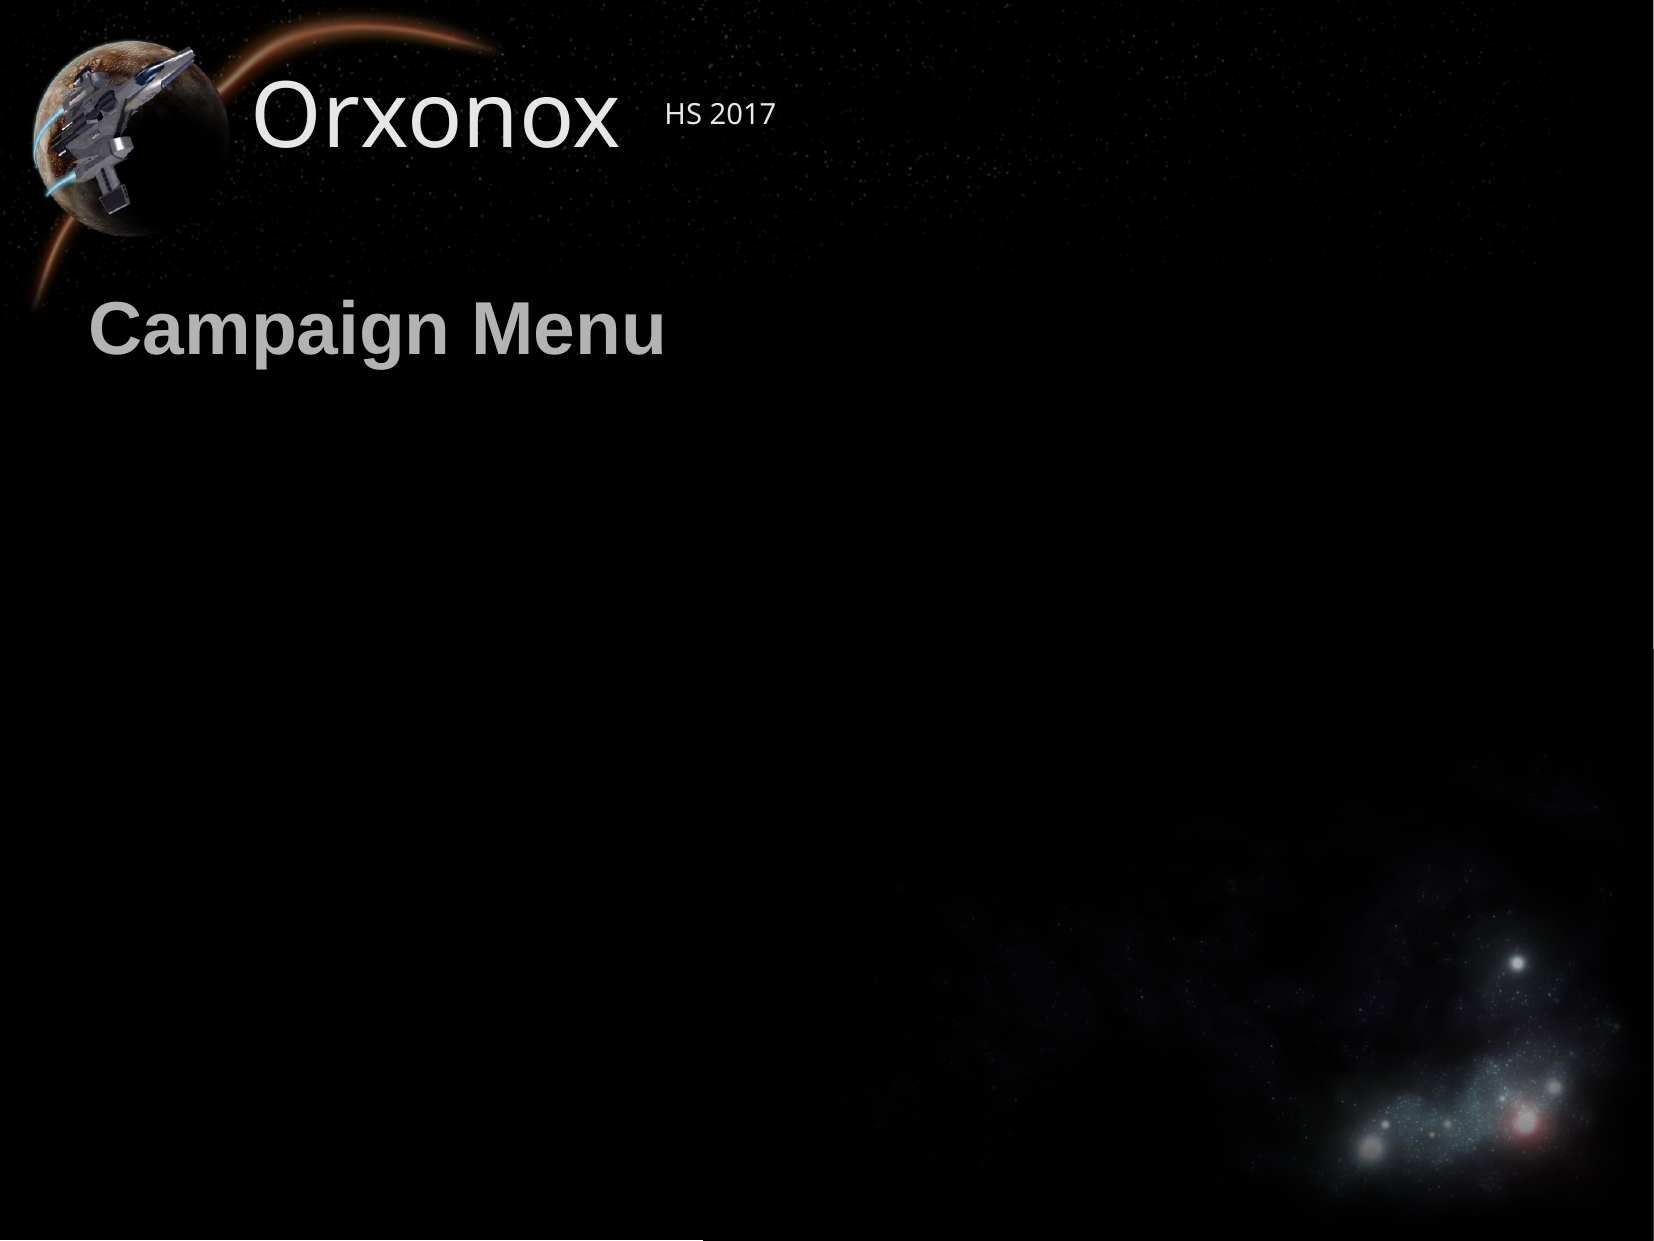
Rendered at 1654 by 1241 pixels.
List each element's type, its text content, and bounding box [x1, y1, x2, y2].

picture [0, 0, 1607, 443]
title Campaign Menu [88, 273, 1577, 377]
picture [703, 649, 1654, 1241]
